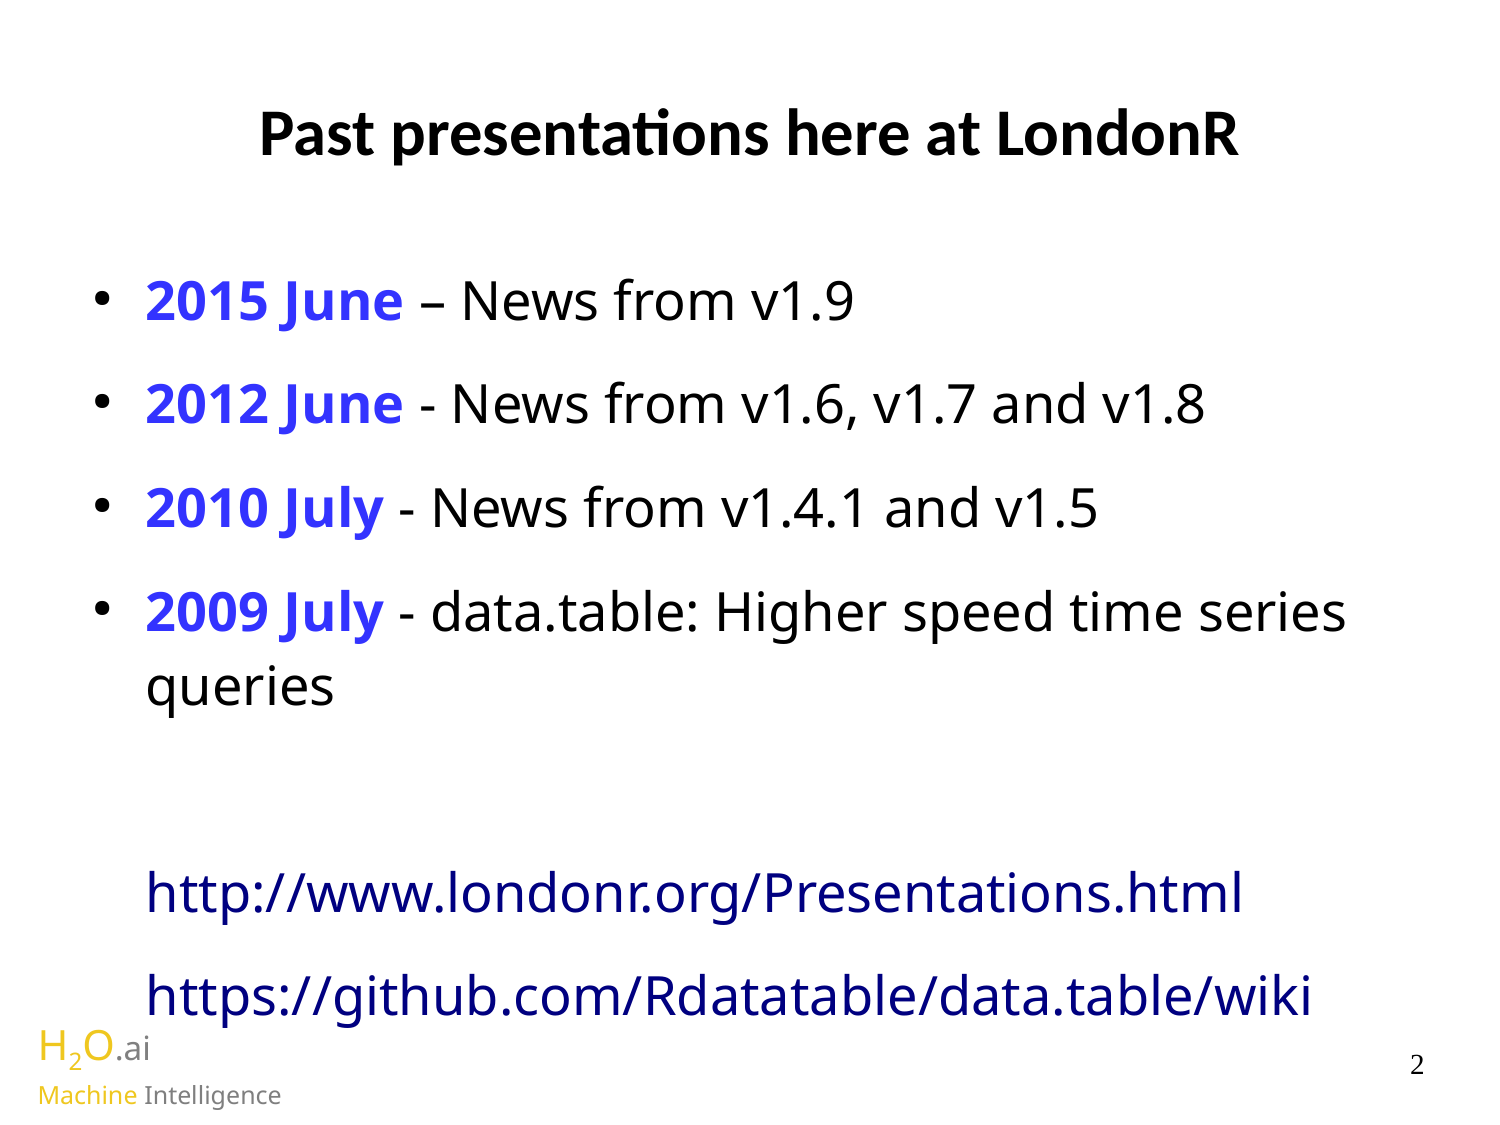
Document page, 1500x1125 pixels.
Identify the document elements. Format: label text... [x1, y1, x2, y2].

list 2015 June – News from v1.9 2012 June - News from v1.6, v1.7 and v1.8 2010 July - News from v1.4.1 and v1.5 2009 July - data.table: Higher speed time series queries http://www.londonr.org/Presentations.html https://github.com/Rdatatable/data.table/wiki [75, 262, 1425, 1125]
title Past presentations here at LondonR [0, 15, 1500, 263]
